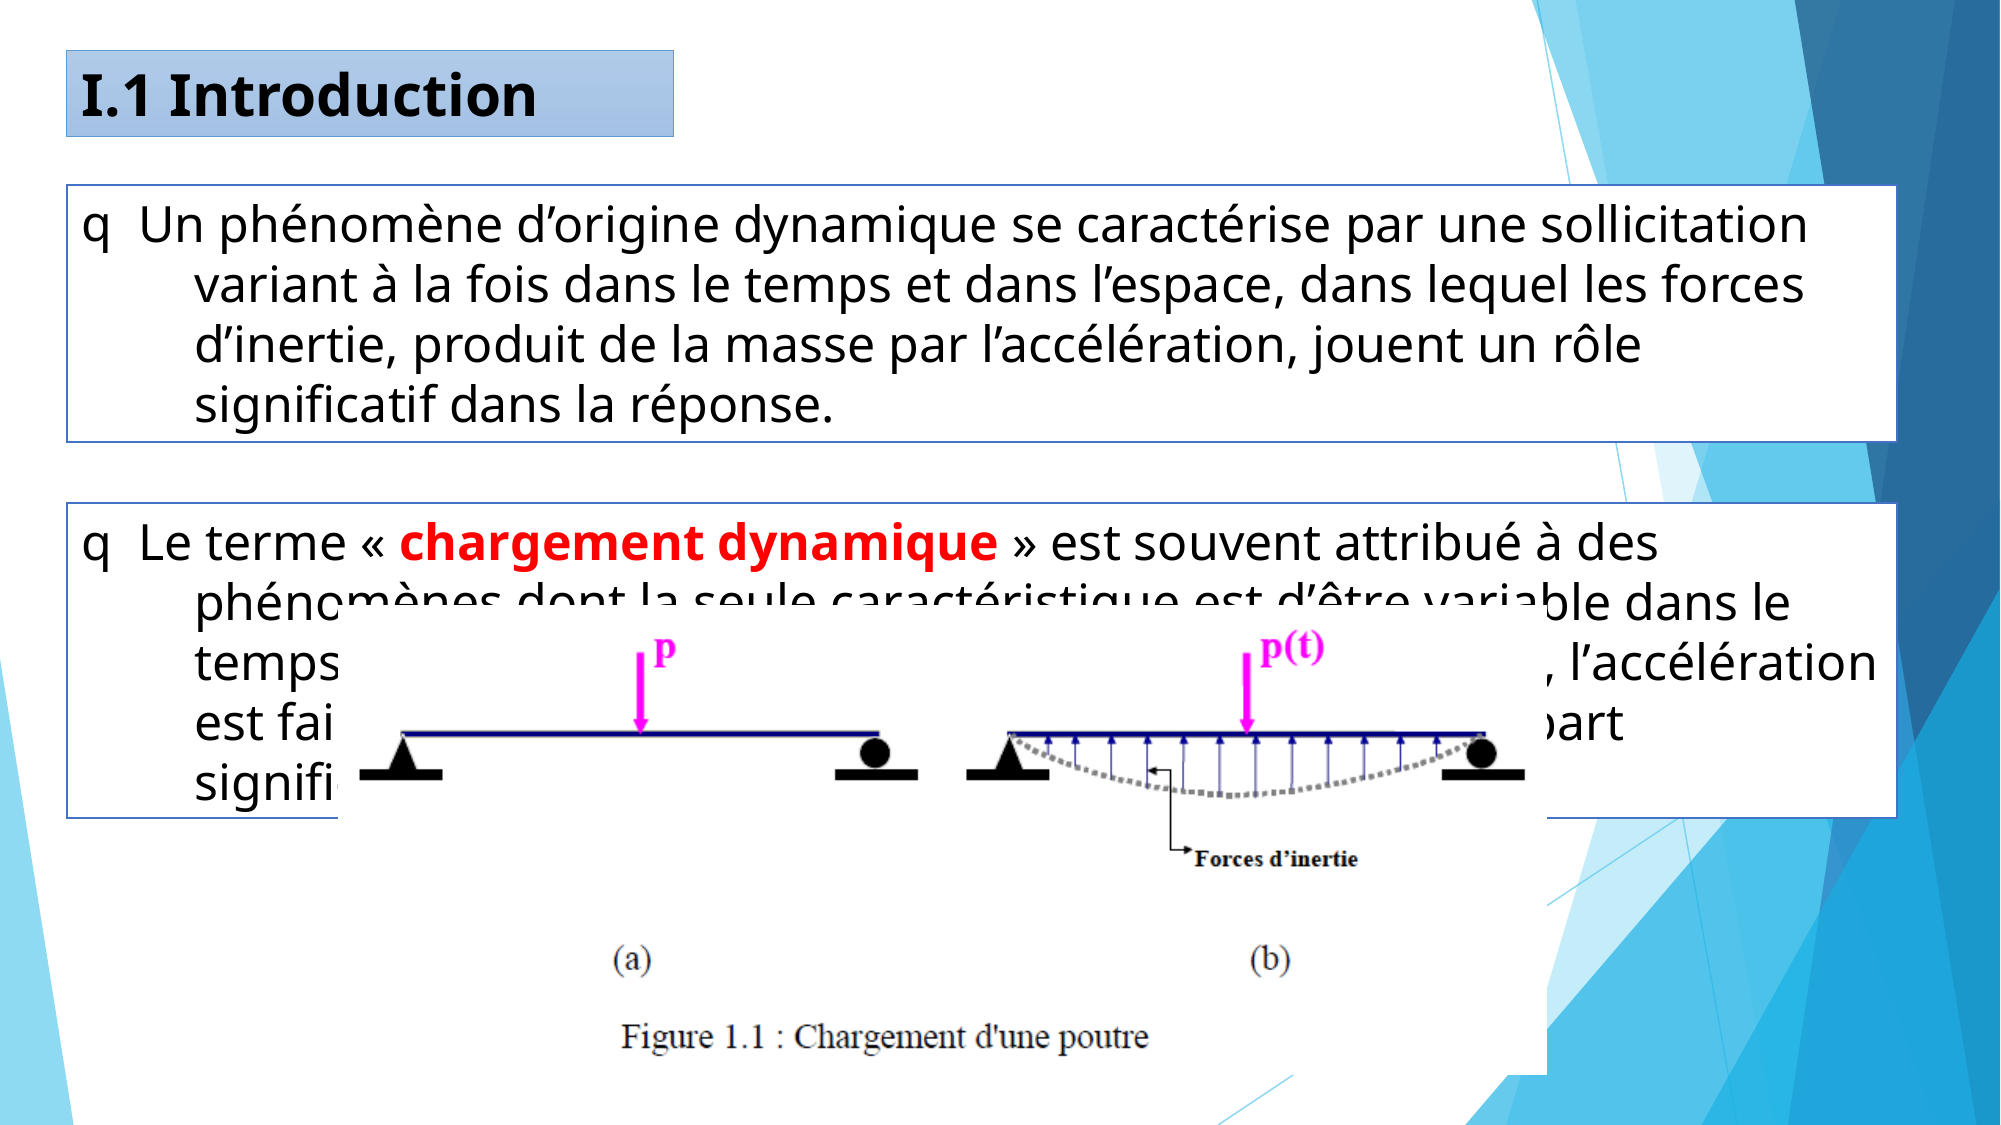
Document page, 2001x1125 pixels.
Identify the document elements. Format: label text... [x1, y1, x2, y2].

text_box I.1 Introduction [66, 50, 674, 137]
text_box Le terme « chargement dynamique » est souvent attribué à des phénomènes dont la seule caractéristique est d’être variable dans le temps; si la vitesse de chargement est lentement variable, l’accélération est faible et les forces d’inertie ne représentent plus une part significative de la réponse. [66, 503, 1897, 761]
text_box Un phénomène d’origine dynamique se caractérise par une sollicitation variant à la fois dans le temps et dans l’espace, dans lequel les forces d’inertie, produit de la masse par l’accélération, jouent un rôle significatif dans la réponse. [66, 184, 1897, 443]
picture [338, 605, 1547, 1075]
